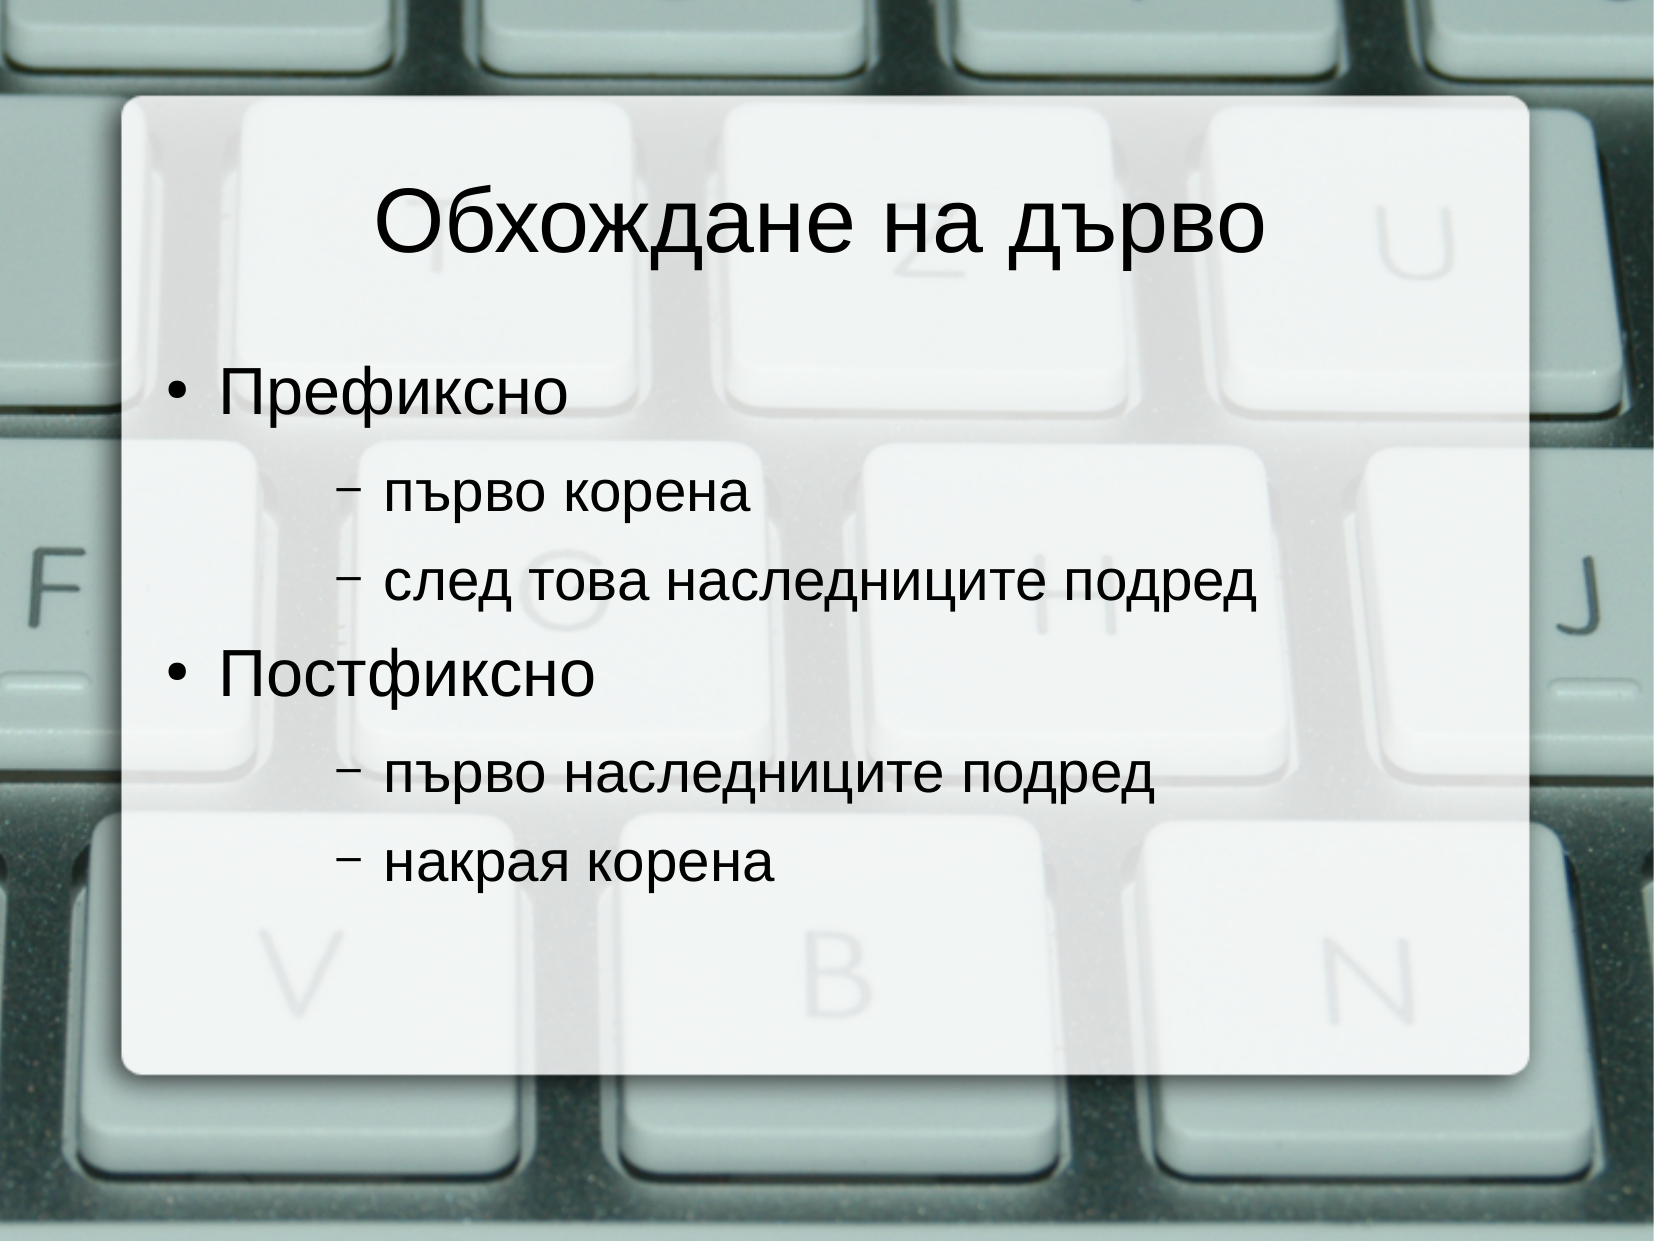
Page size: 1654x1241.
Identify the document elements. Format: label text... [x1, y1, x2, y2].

title Обхождане на дърво [135, 117, 1506, 325]
list Префиксно първо корена след това наследниците подред Постфиксно първо наследниците подред накрая корена [147, 354, 1506, 1074]
picture [0, 0, 1654, 1241]
